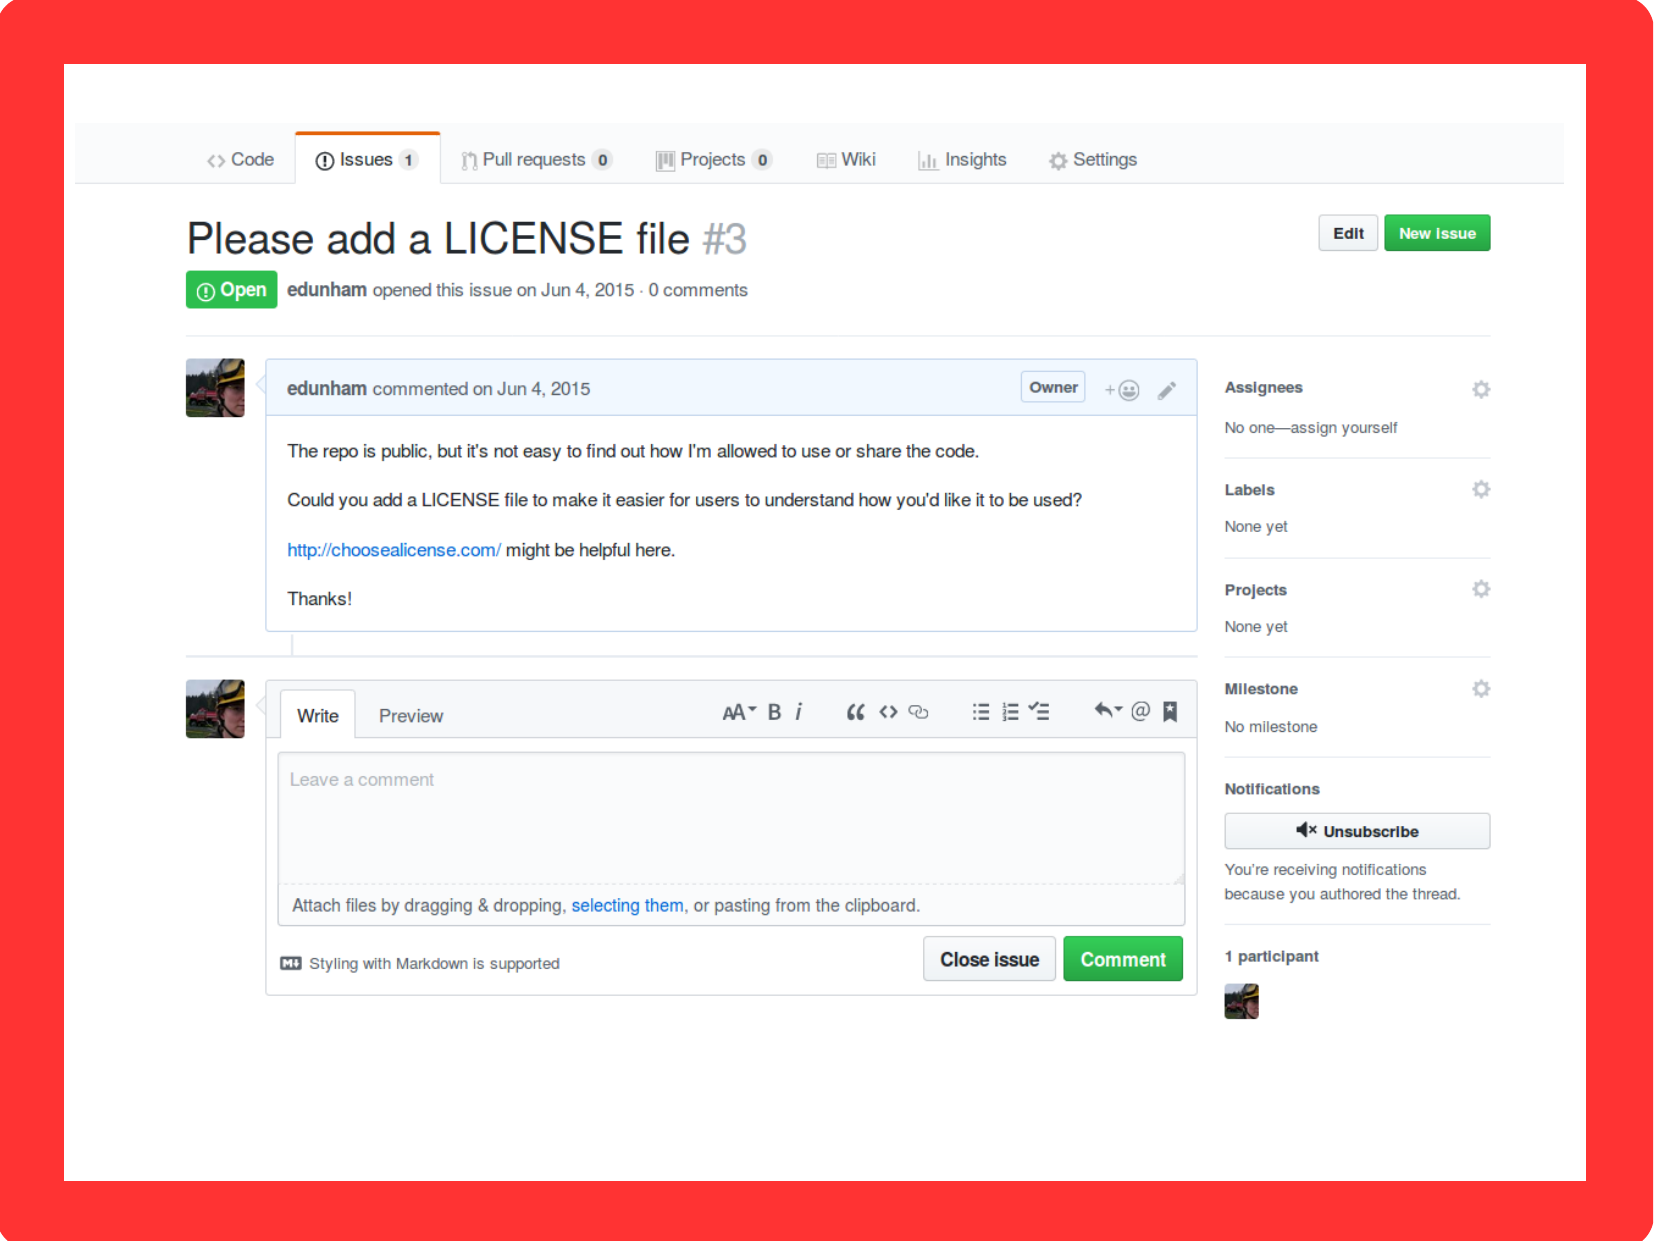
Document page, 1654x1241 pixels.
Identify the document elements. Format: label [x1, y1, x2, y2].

picture [75, 123, 1564, 1036]
